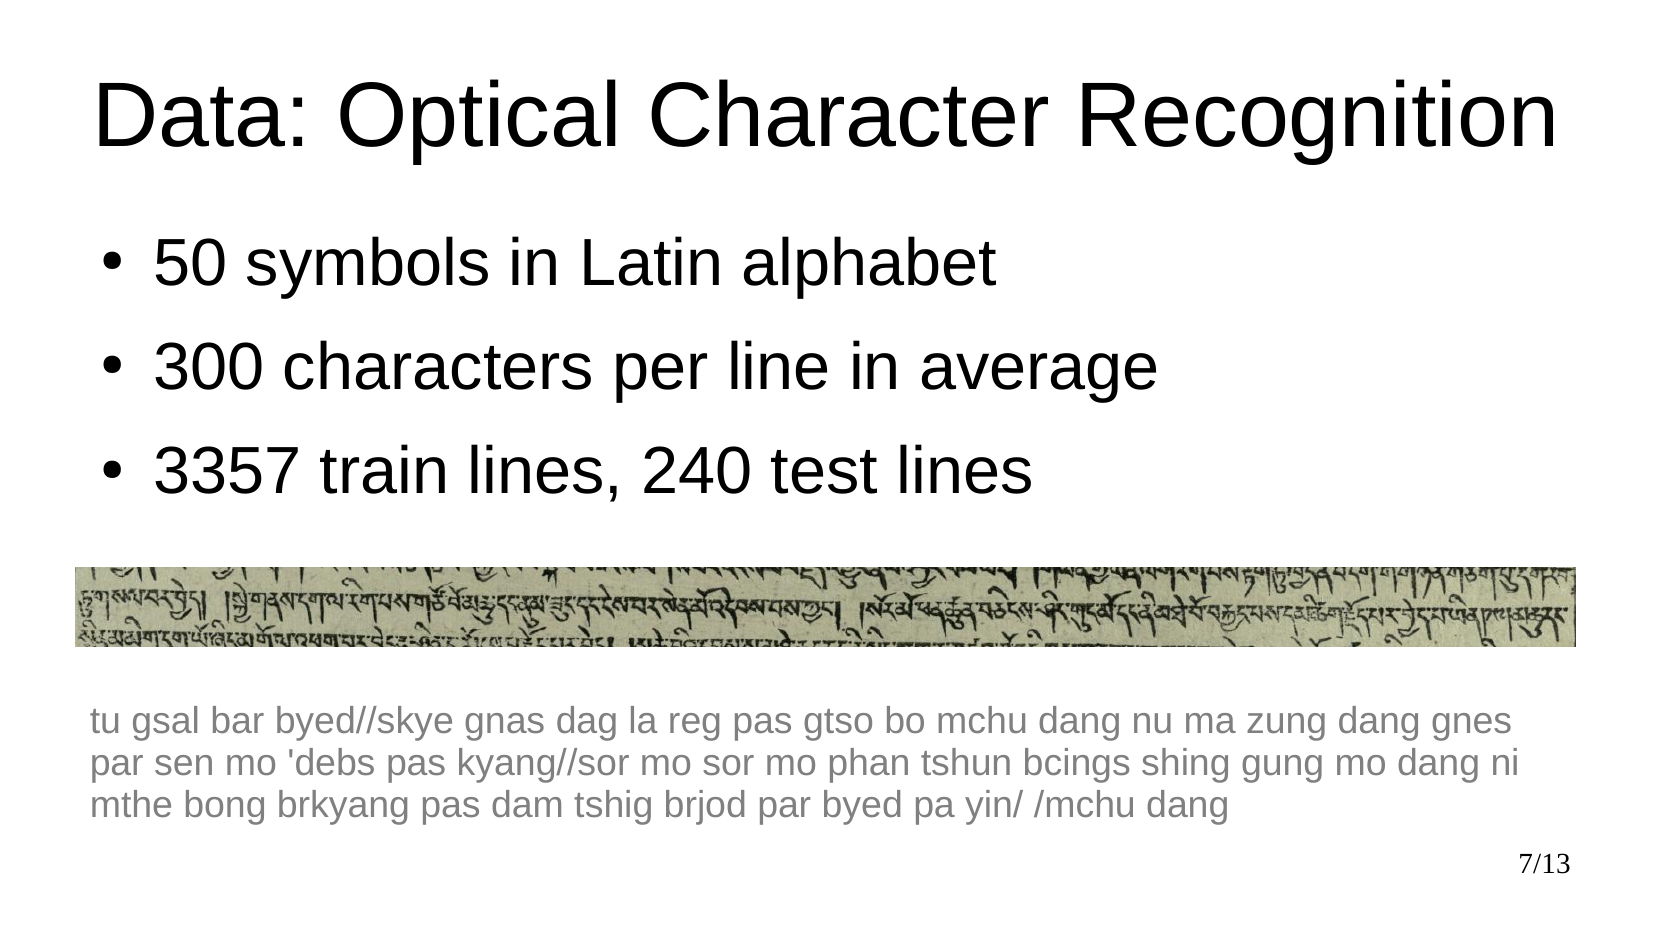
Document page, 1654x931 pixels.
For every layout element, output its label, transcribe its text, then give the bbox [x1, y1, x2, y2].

list 50 symbols in Latin alphabet 300 characters per line in average 3357 train lines, 240 test lines [82, 225, 1571, 515]
picture [75, 567, 1576, 647]
title Data: Optical Character Recognition [82, 37, 1571, 193]
text_box tu gsal bar byed//skye gnas dag la reg pas gtso bo mchu dang nu ma zung dang gnes par sen mo 'debs pas kyang//sor mo sor mo phan tshun bcings shing gung mo dang ni mthe bong brkyang pas dam tshig brjod par byed pa yin/ /mchu dang [75, 692, 1583, 918]
